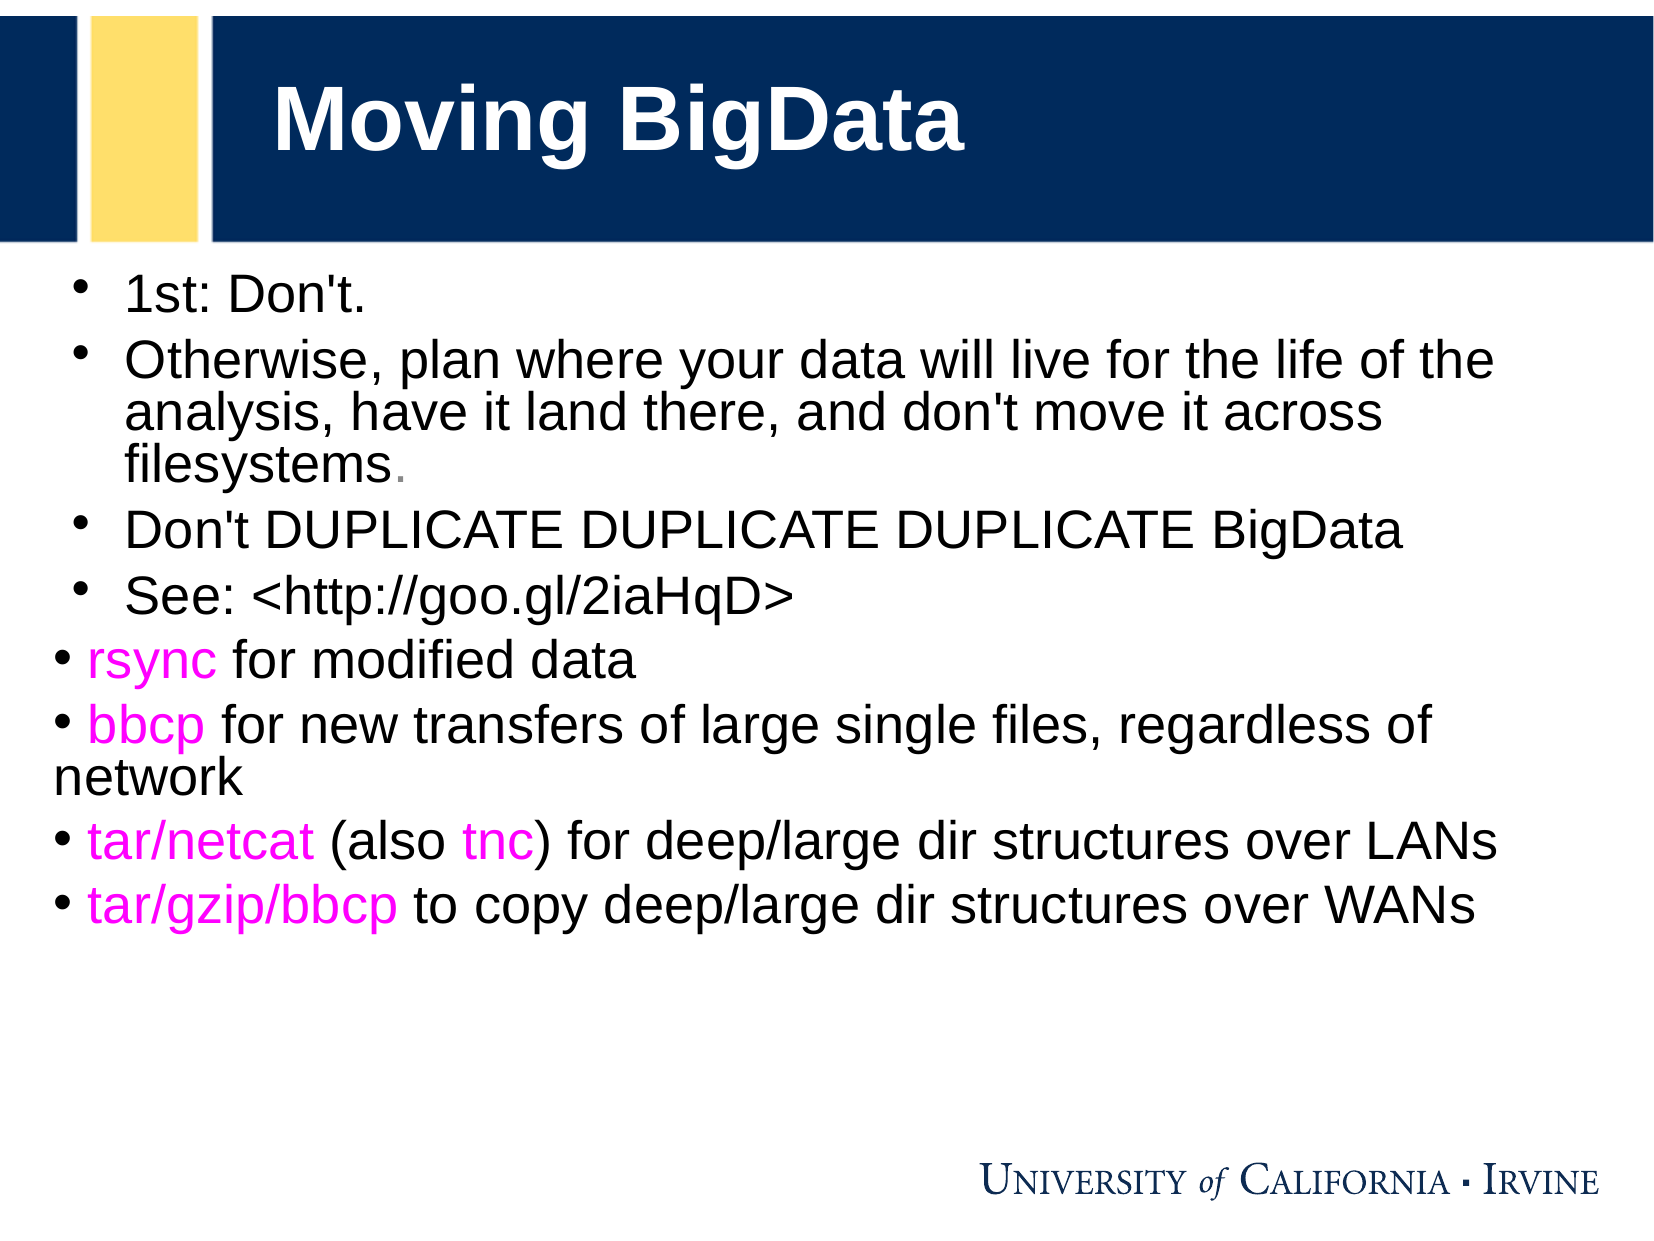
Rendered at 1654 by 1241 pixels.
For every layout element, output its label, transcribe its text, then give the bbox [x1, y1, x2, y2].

title Moving BigData [257, 0, 1654, 228]
picture [0, 16, 1654, 1241]
subtitle 1st: Don't. Otherwise, plan where your data will live for the life of the analysis, have it land there, and don't move it across filesystems. Don't DUPLICATE DUPLICATE DUPLICATE BigData See: <http://goo.gl/2iaHqD> rsync for modified data bbcp for new transfers of large single files, regardless of network tar/netcat (also tnc) for deep/large dir structures over LANs tar/gzip/bbcp to copy deep/large dir structures over WANs [39, 263, 1615, 1125]
